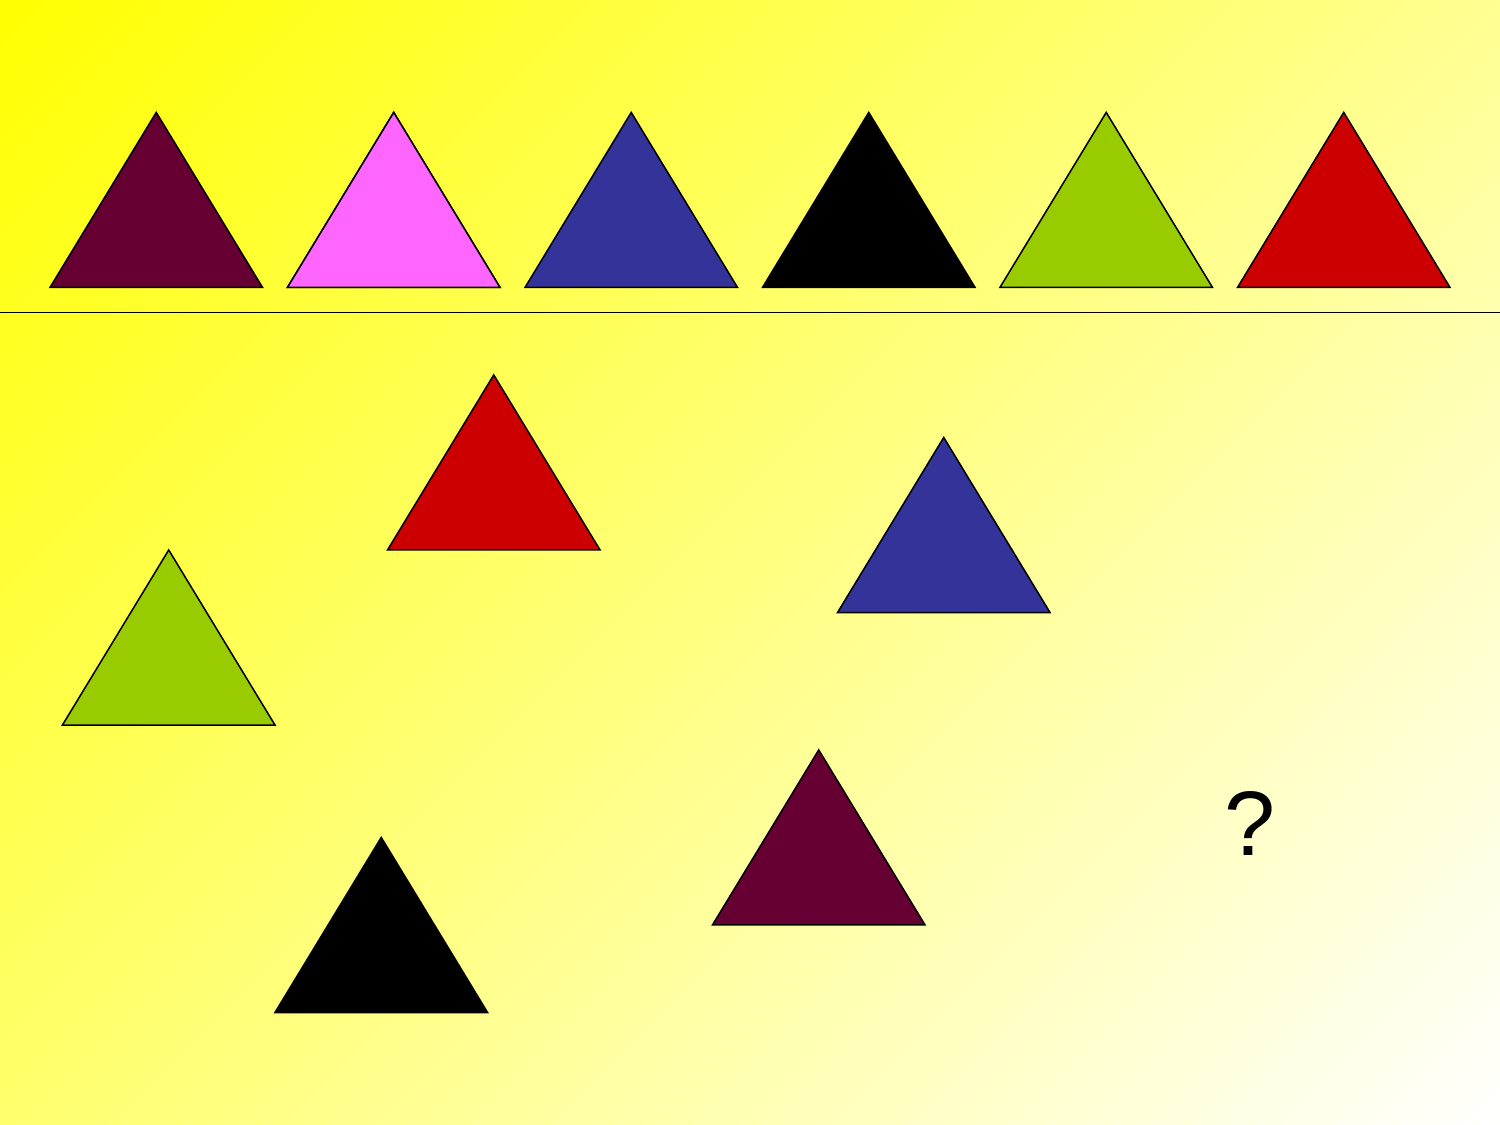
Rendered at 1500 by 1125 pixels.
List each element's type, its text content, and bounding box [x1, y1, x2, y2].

text_box [275, 837, 488, 1013]
text_box [837, 437, 1051, 613]
text_box [712, 749, 926, 925]
text_box [62, 549, 276, 726]
text_box [762, 112, 976, 288]
text_box ? [1149, 737, 1350, 901]
text_box [525, 112, 738, 288]
text_box [287, 112, 501, 288]
text_box [1237, 112, 1451, 288]
text_box [999, 112, 1213, 288]
text_box [387, 374, 601, 550]
text_box [50, 112, 263, 288]
